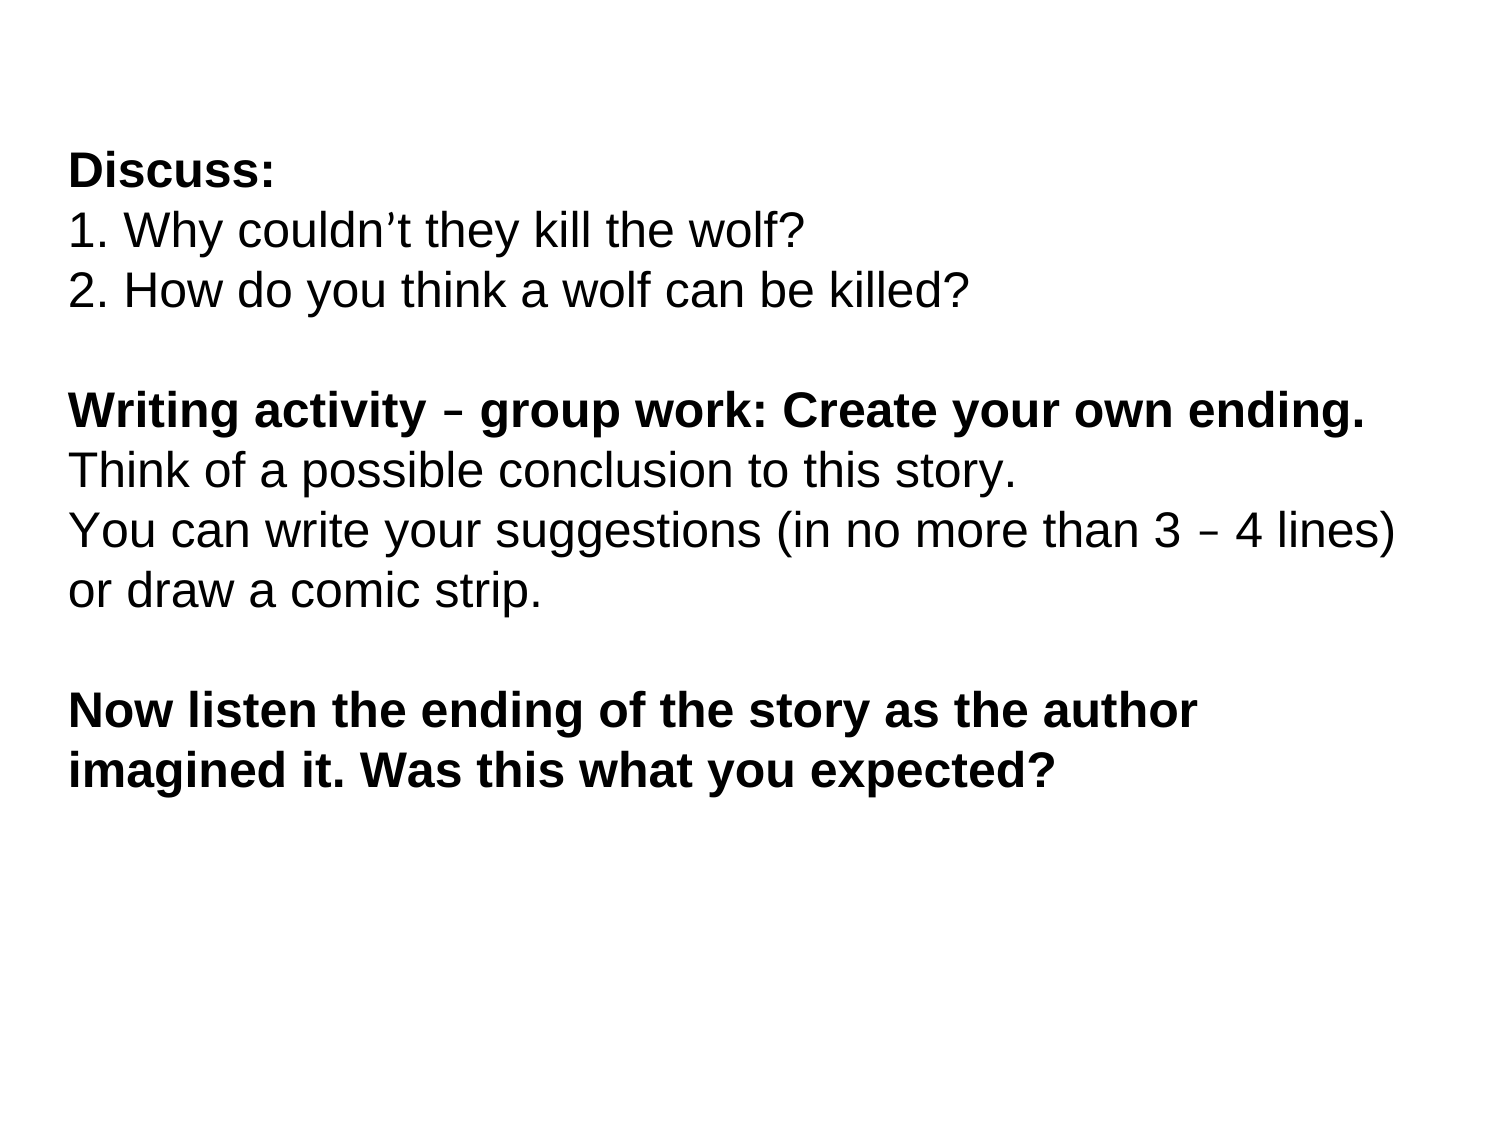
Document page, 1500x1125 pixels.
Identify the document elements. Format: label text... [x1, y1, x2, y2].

text_box Discuss: 1. Why couldn’t they kill the wolf? 2. How do you think a wolf can be killed? Writing activity – group work: Create your own ending. Think of a possible conclusion to this story. You can write your suggestions (in no more than 3 – 4 lines) or draw a comic strip. Now listen the ending of the story as the author imagined it. Was this what you expected? [53, 69, 1447, 866]
